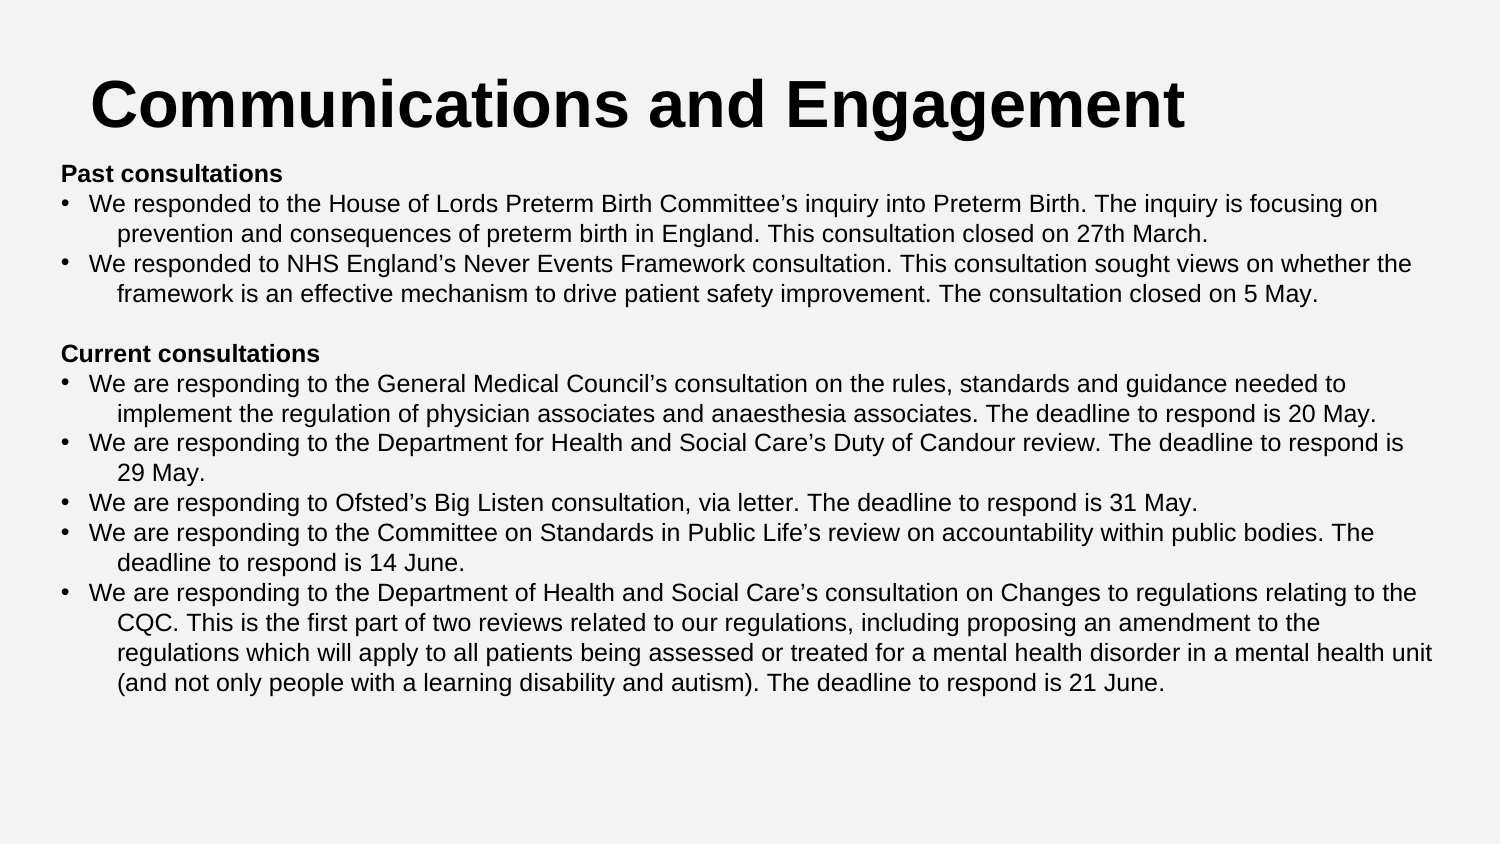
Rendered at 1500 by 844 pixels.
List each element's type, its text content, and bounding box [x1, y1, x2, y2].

title Communications and Engagement [75, 53, 1426, 150]
text_box Past consultations We responded to the House of Lords Preterm Birth Committee’s inquiry into Preterm Birth. The inquiry is focusing on prevention and consequences of preterm birth in England. This consultation closed on 27th March. We responded to NHS England’s Never Events Framework consultation. This consultation sought views on whether the framework is an effective mechanism to drive patient safety improvement. The consultation closed on 5 May. Current consultations We are responding to the General Medical Council’s consultation on the rules, standards and guidance needed to implement the regulation of physician associates and anaesthesia associates. The deadline to respond is 20 May. We are responding to the Department for Health and Social Care’s Duty of Candour review. The deadline to respond is 29 May. We are responding to Ofsted’s Big Listen consultation, via letter. The deadline to respond is 31 May. We are responding to the Committee on Standards in Public Life’s review on accountability within public bodies. The deadline to respond is 14 June. We are responding to the Department of Health and Social Care’s consultation on Changes to regulations relating to the CQC. This is the first part of two reviews related to our regulations, including proposing an amendment to the regulations which will apply to all patients being assessed or treated for a mental health disorder in a mental health unit (and not only people with a learning disability and autism). The deadline to respond is 21 June. [45, 150, 1455, 741]
